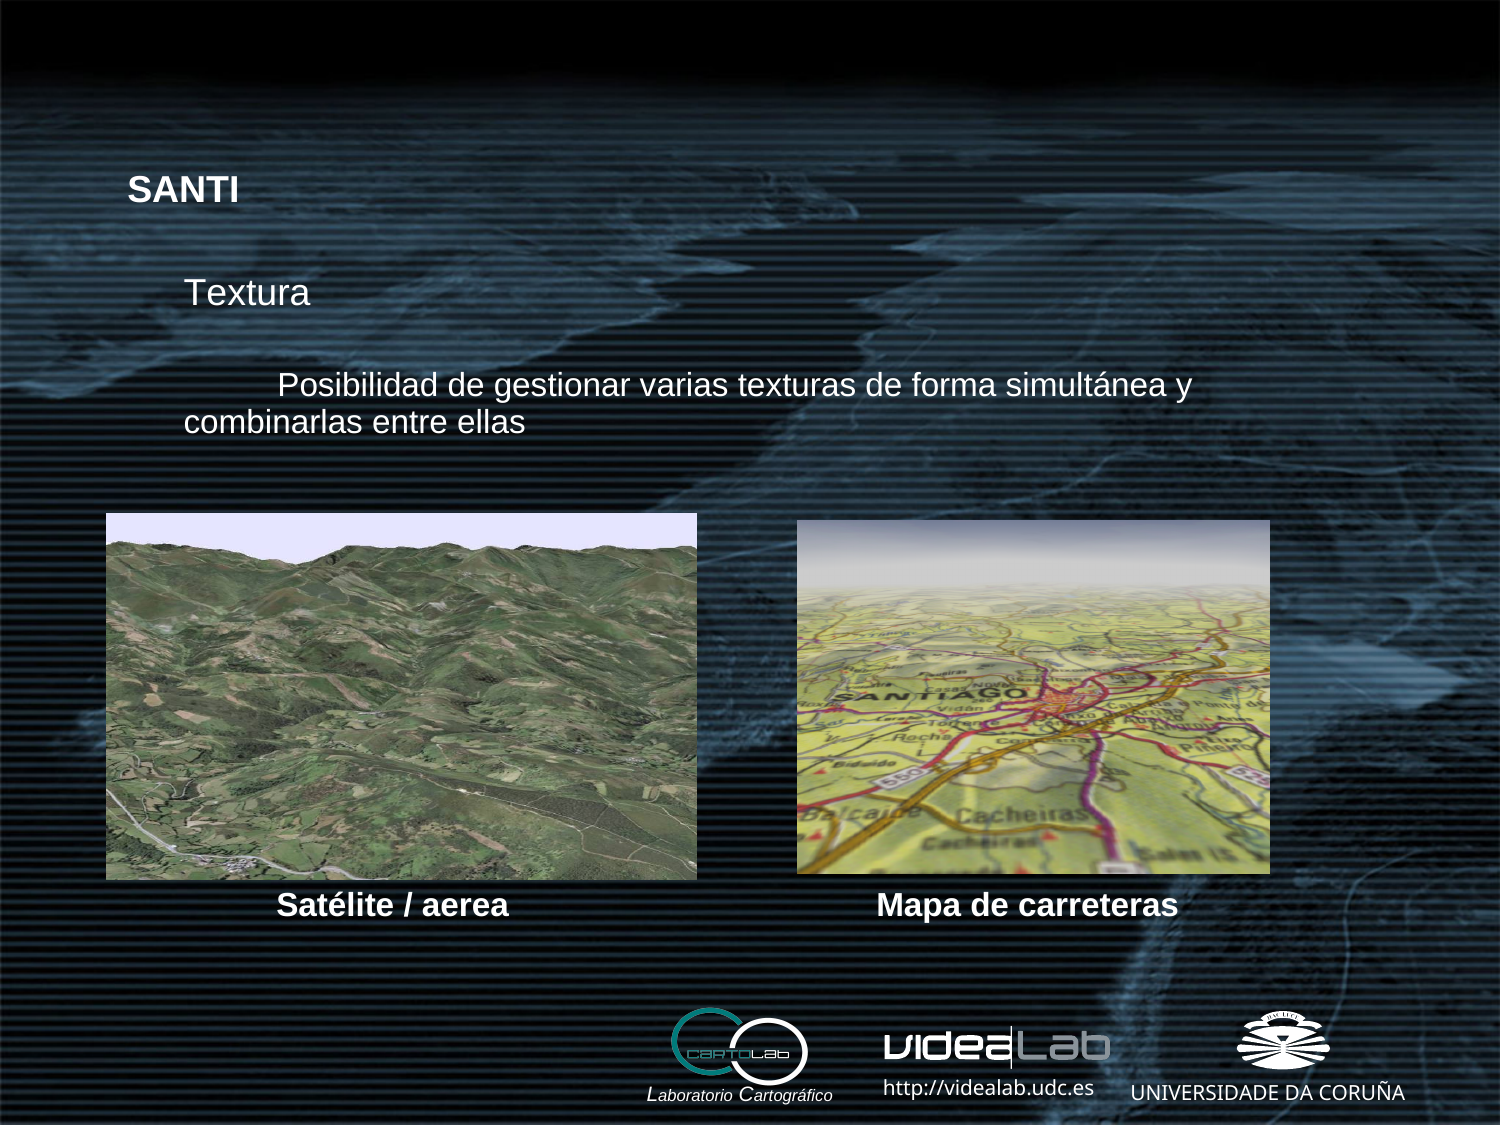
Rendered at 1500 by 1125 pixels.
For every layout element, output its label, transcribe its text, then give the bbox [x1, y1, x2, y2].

text_box Satélite / aerea Mapa de carreteras [261, 878, 1219, 998]
picture [0, 0, 1500, 1125]
list SANTI Textura Posibilidad de gestionar varias texturas de forma simultánea y combinarlas entre ellas [112, 160, 1388, 1001]
